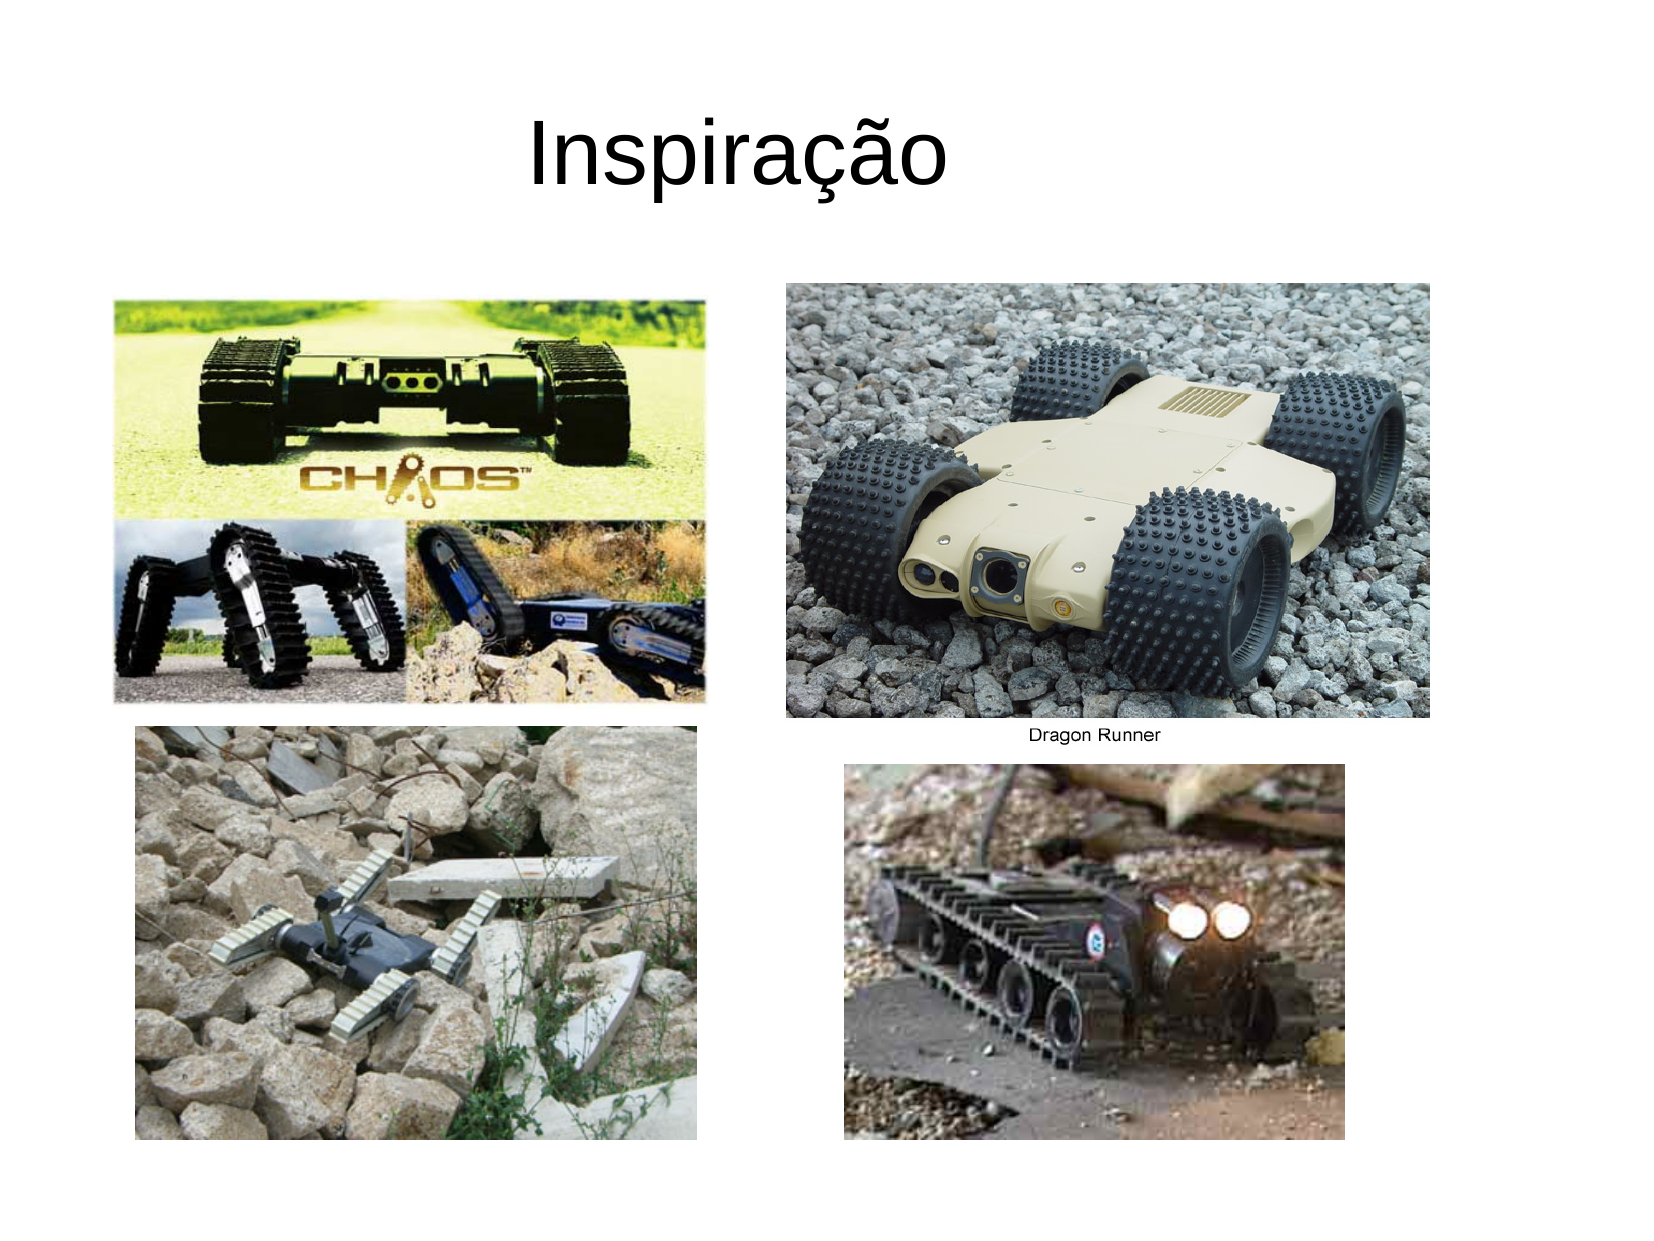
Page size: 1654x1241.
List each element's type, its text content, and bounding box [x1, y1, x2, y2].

picture [844, 764, 1345, 1140]
picture [786, 283, 1430, 756]
title Inspiração [59, 49, 1418, 257]
picture [112, 295, 709, 709]
picture [135, 726, 697, 1140]
